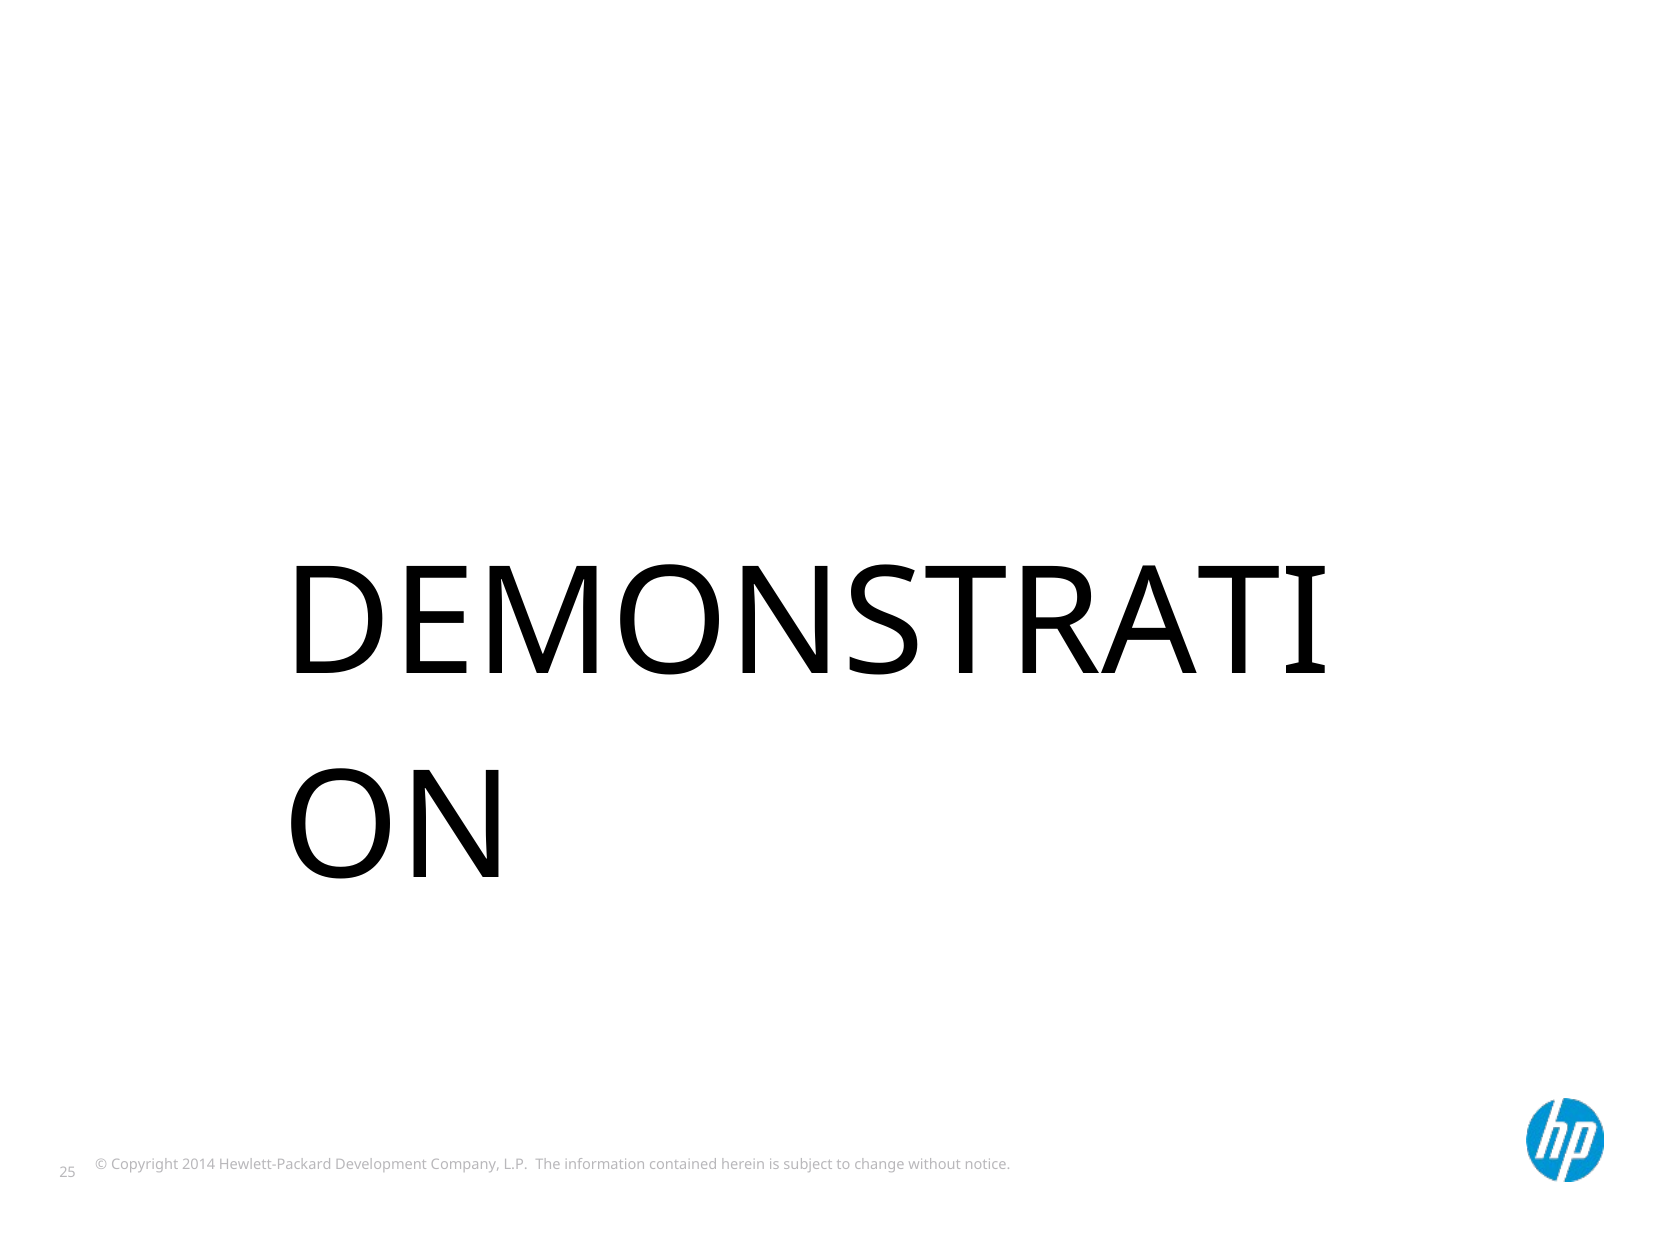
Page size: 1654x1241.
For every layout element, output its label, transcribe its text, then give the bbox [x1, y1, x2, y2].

picture [1573, 1148, 1604, 1182]
picture [1526, 1122, 1597, 1182]
picture [1526, 1098, 1568, 1159]
text_box DEMONSTRATION [282, 513, 1370, 688]
picture [1568, 1098, 1604, 1132]
